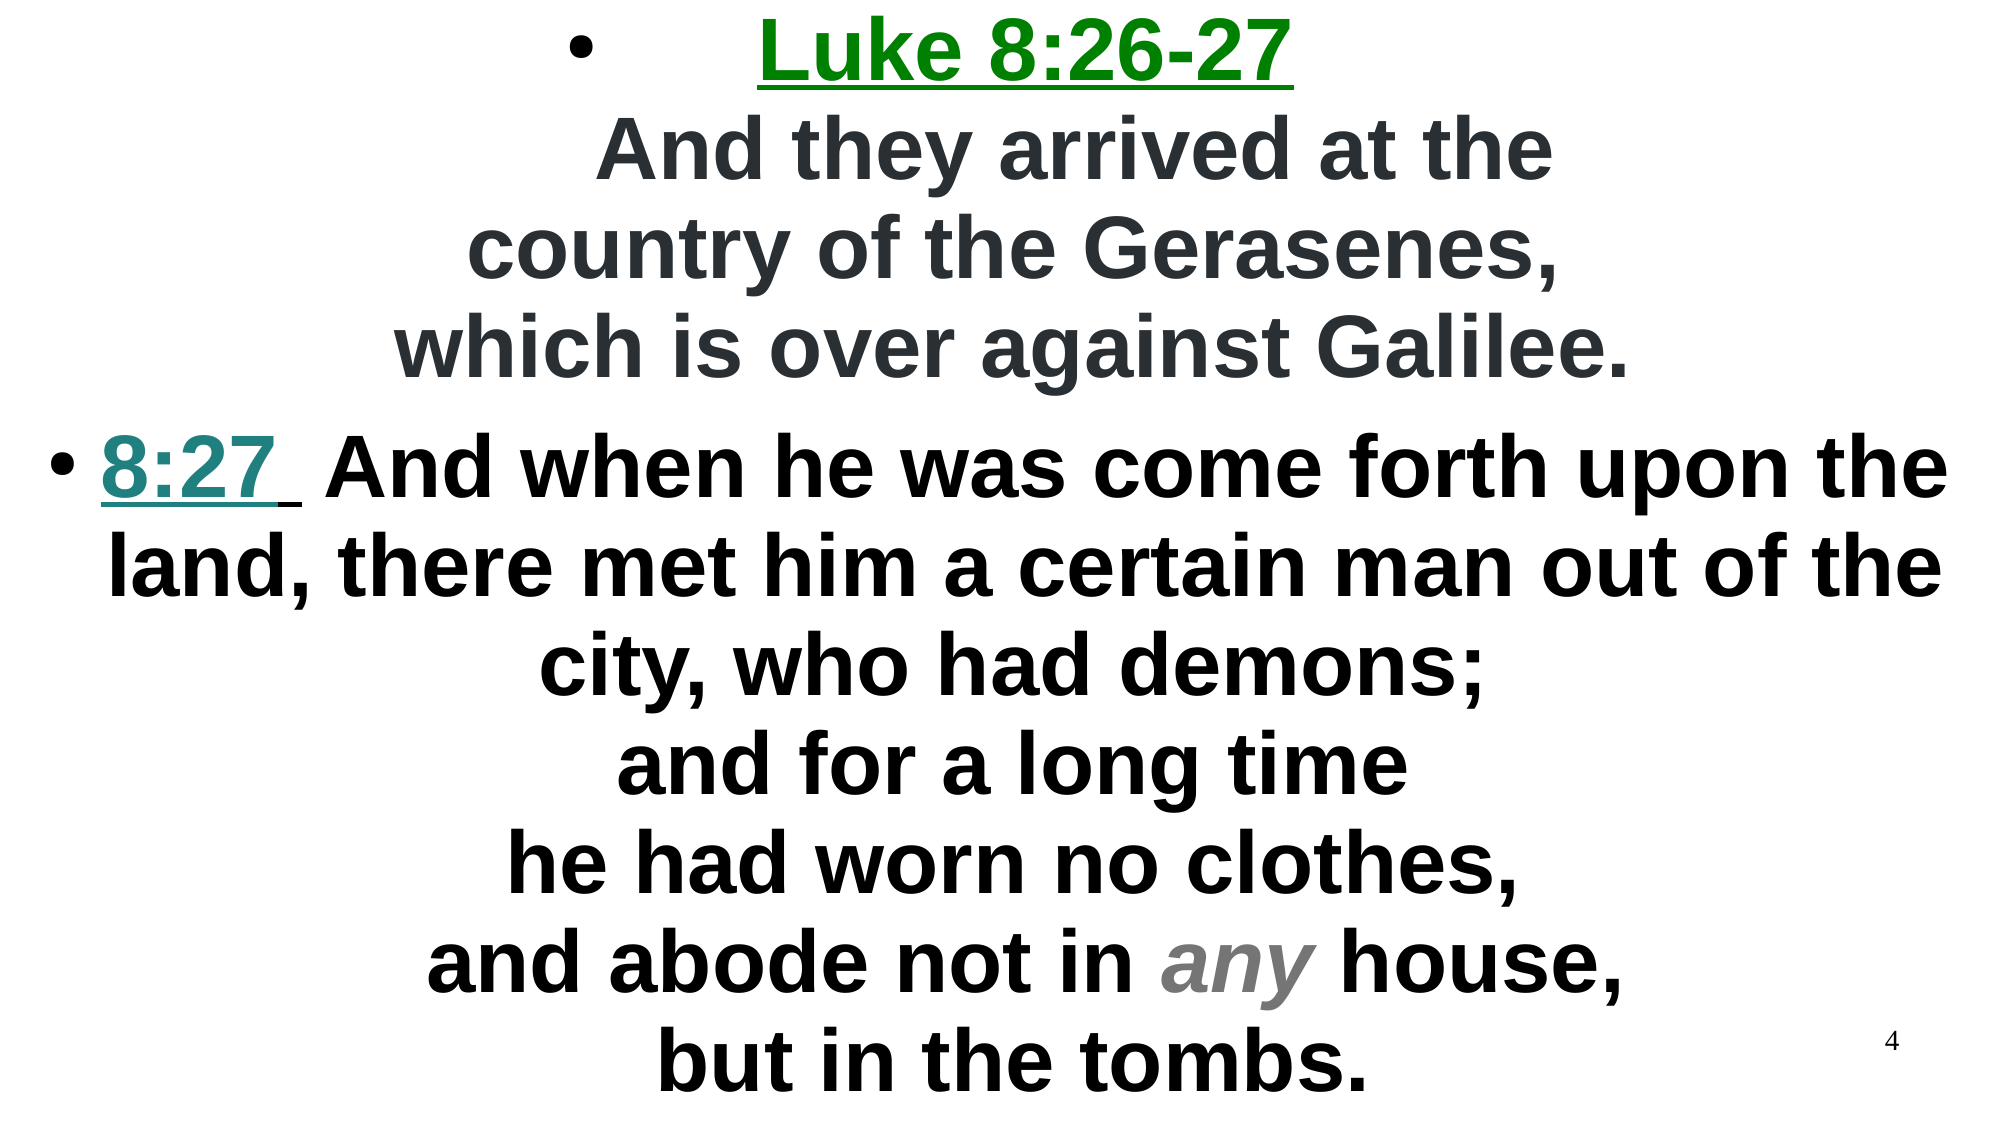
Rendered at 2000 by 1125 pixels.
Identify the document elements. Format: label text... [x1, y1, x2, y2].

list Luke 8:26-27 And they arrived at the country of the Gerasenes, which is over against Galilee. 8:27 And when he was come forth upon the land, there met him a certain man out of the city, who had demons; and for a long time he had worn no clothes, and abode not in any house, but in the tombs. [0, 0, 1996, 1123]
